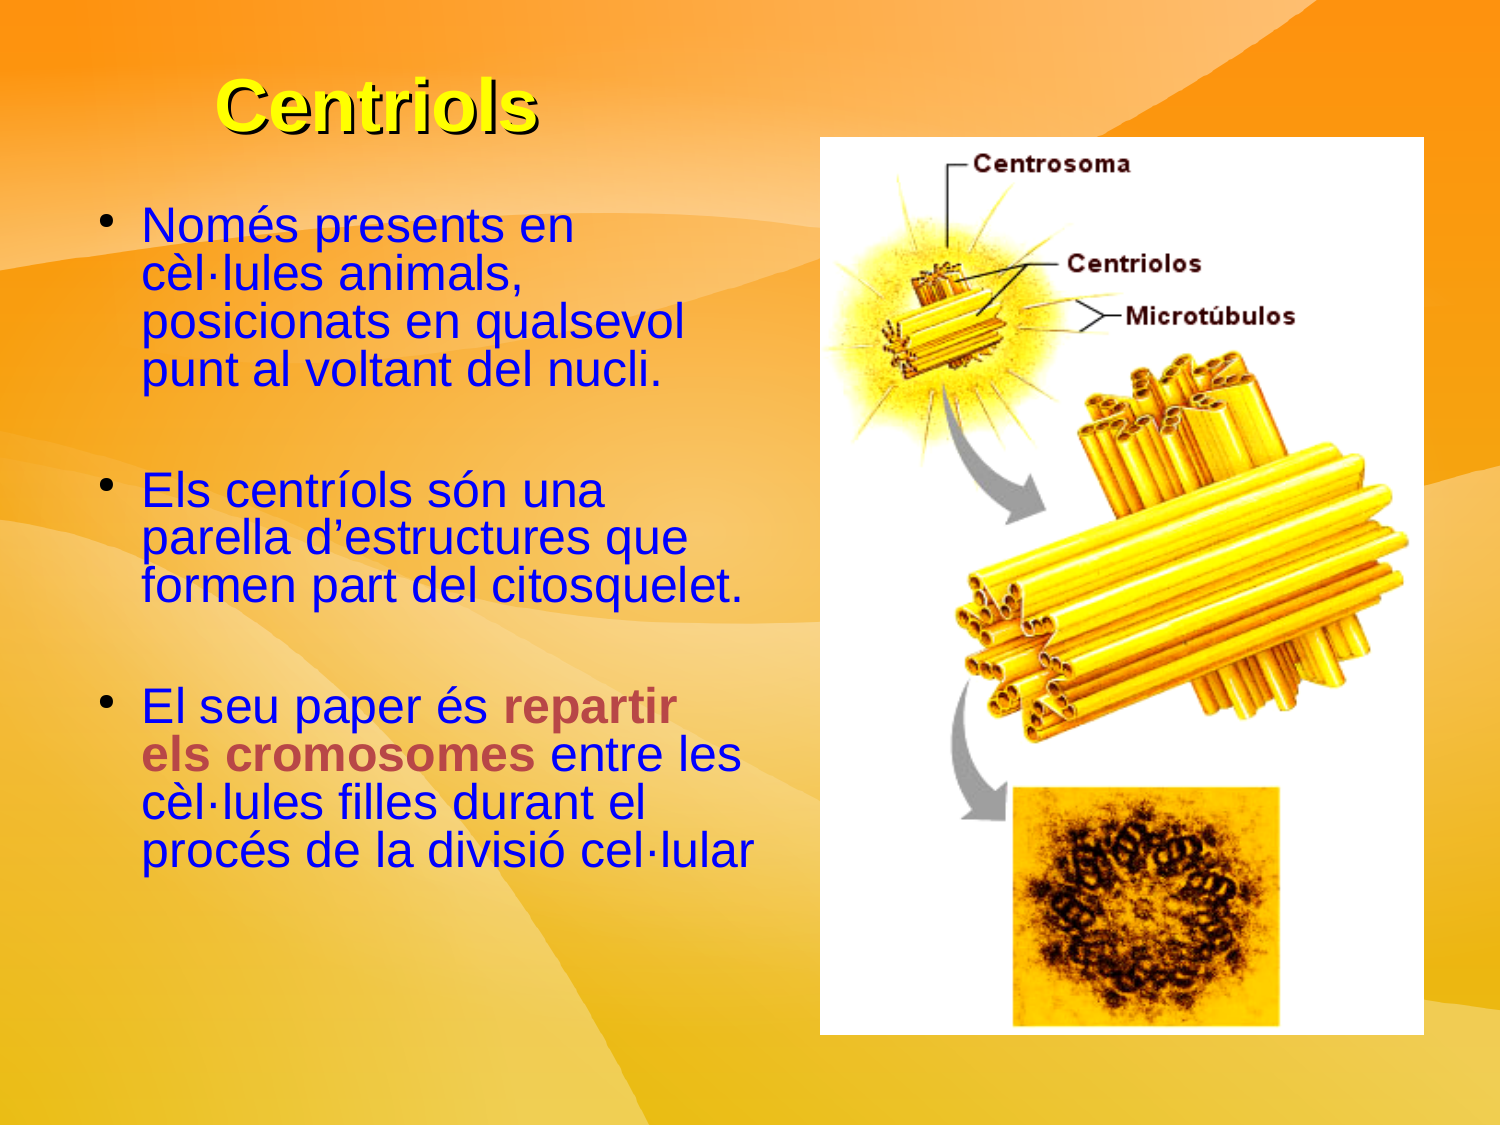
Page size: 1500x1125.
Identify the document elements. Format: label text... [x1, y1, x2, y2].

list Només presents en cèl·lules animals, posicionats en qualsevol punt al voltant del nucli. Els centríols són una parella d’estructures que formen part del citosquelet. El seu paper és repartir els cromosomes entre les cèl·lules filles durant el procés de la divisió cel·lular [53, 196, 774, 1000]
picture [0, 0, 1500, 1125]
title Centriols [74, 0, 680, 196]
